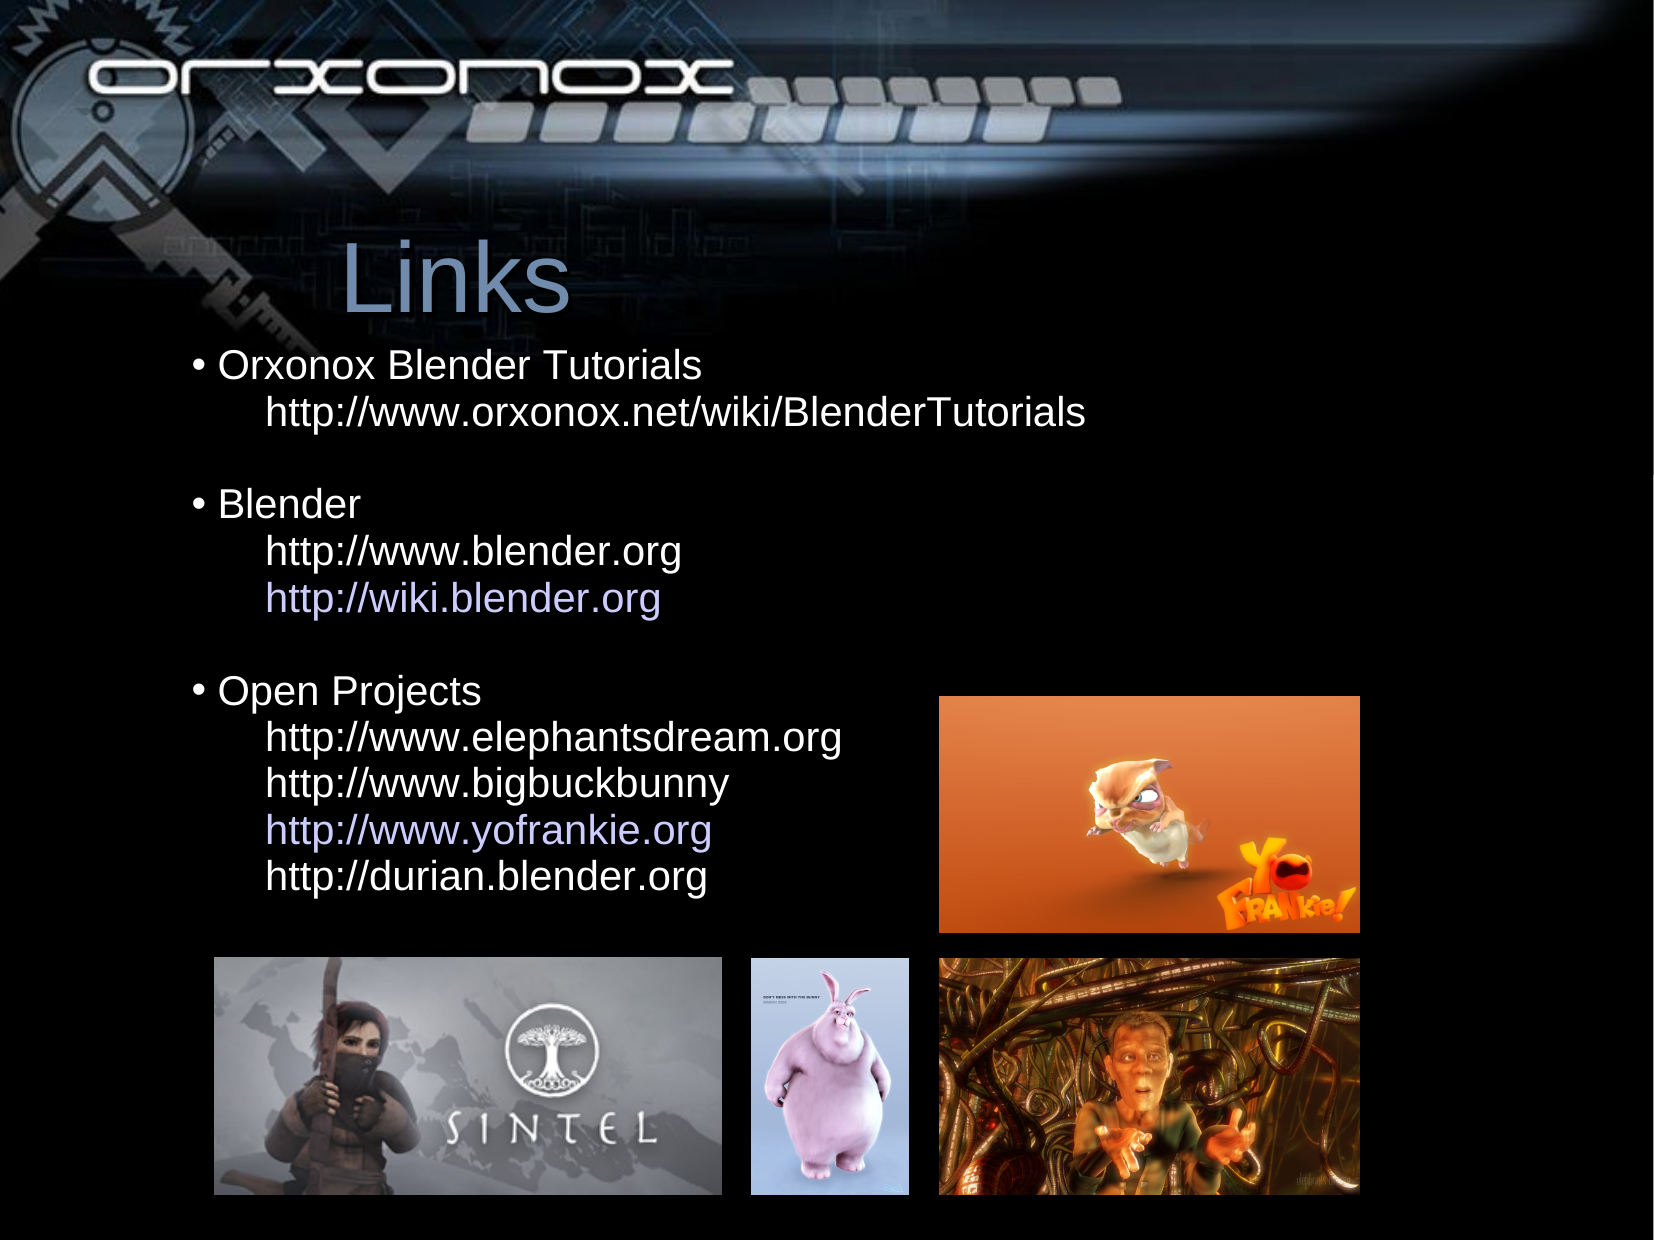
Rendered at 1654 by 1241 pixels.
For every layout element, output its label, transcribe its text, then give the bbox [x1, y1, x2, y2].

text_box Orxonox Blender Tutorials http://www.orxonox.net/wiki/BlenderTutorials Blender http://www.blender.org http://wiki.blender.org Open Projects http://www.elephantsdream.org http://www.bigbuckbunny http://www.yofrankie.org http://durian.blender.org [176, 332, 1329, 908]
picture [0, 0, 1654, 475]
picture [939, 958, 1360, 1196]
text_box Links [324, 205, 1300, 261]
picture [214, 957, 722, 1196]
picture [939, 696, 1360, 933]
picture [751, 958, 909, 1196]
